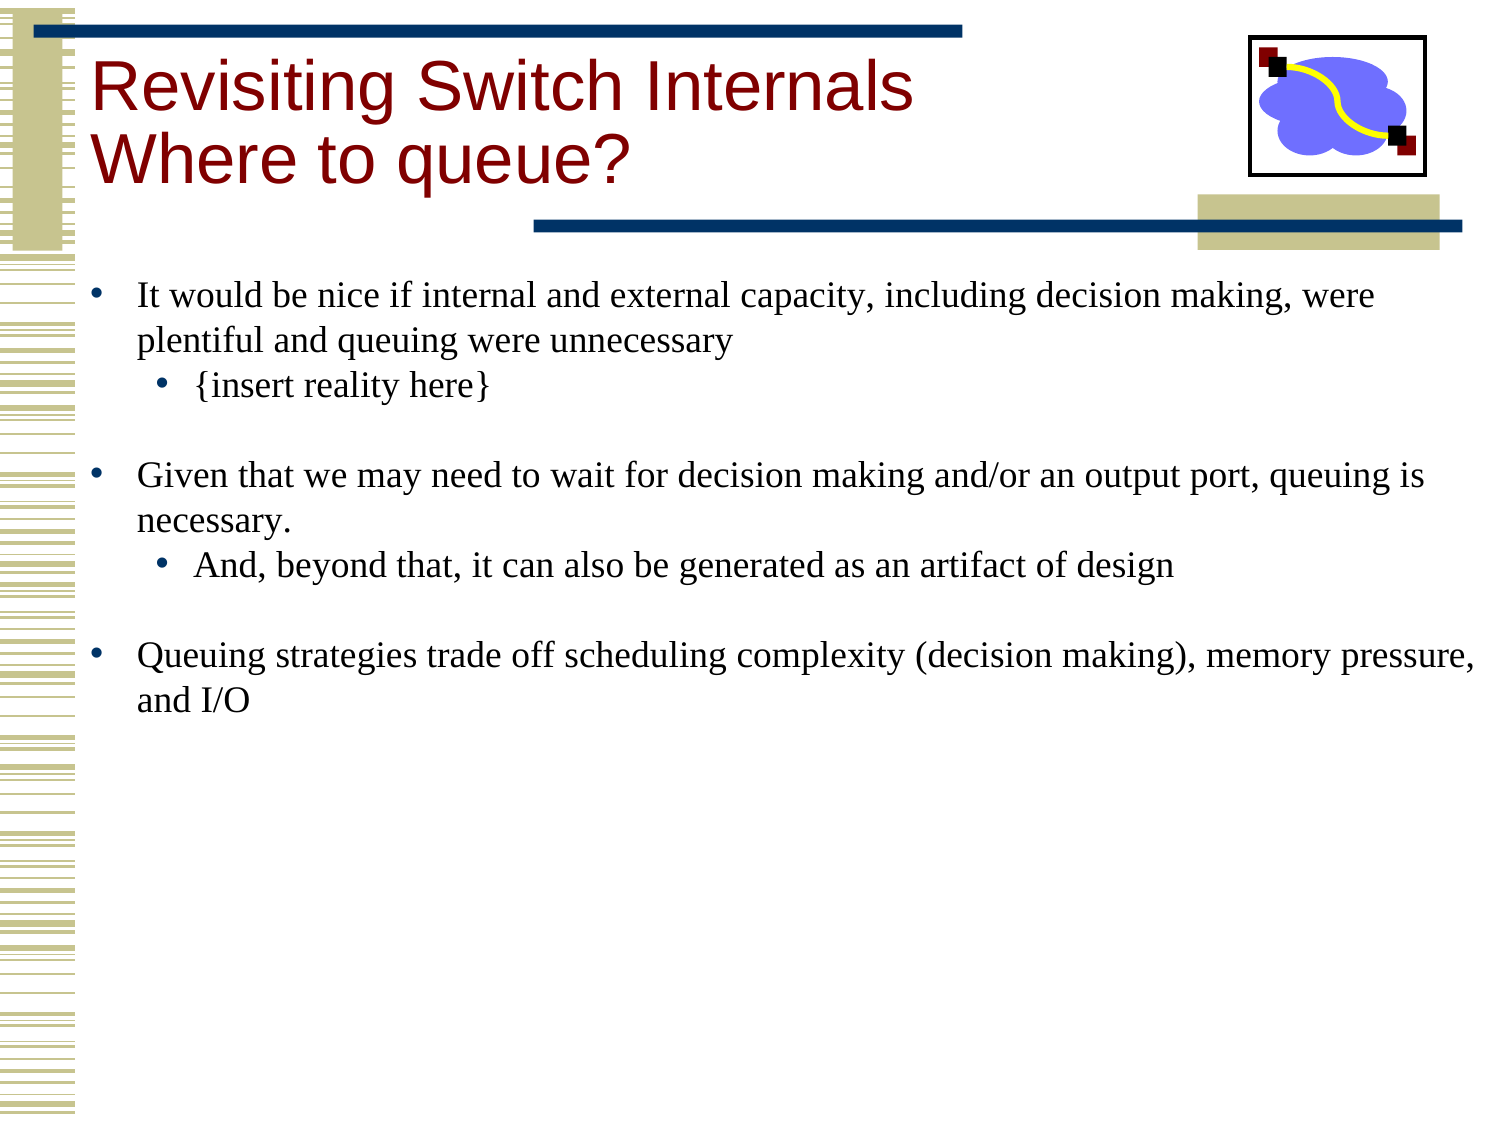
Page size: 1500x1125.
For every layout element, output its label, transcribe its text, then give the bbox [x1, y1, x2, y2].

text_box It would be nice if internal and external capacity, including decision making, were plentiful and queuing were unnecessary {insert reality here} Given that we may need to wait for decision making and/or an output port, queuing is necessary. And, beyond that, it can also be generated as an artifact of design Queuing strategies trade off scheduling complexity (decision making), memory pressure, and I/O [0, 262, 1500, 918]
title Revisiting Switch Internals Where to queue? [75, 25, 1313, 226]
